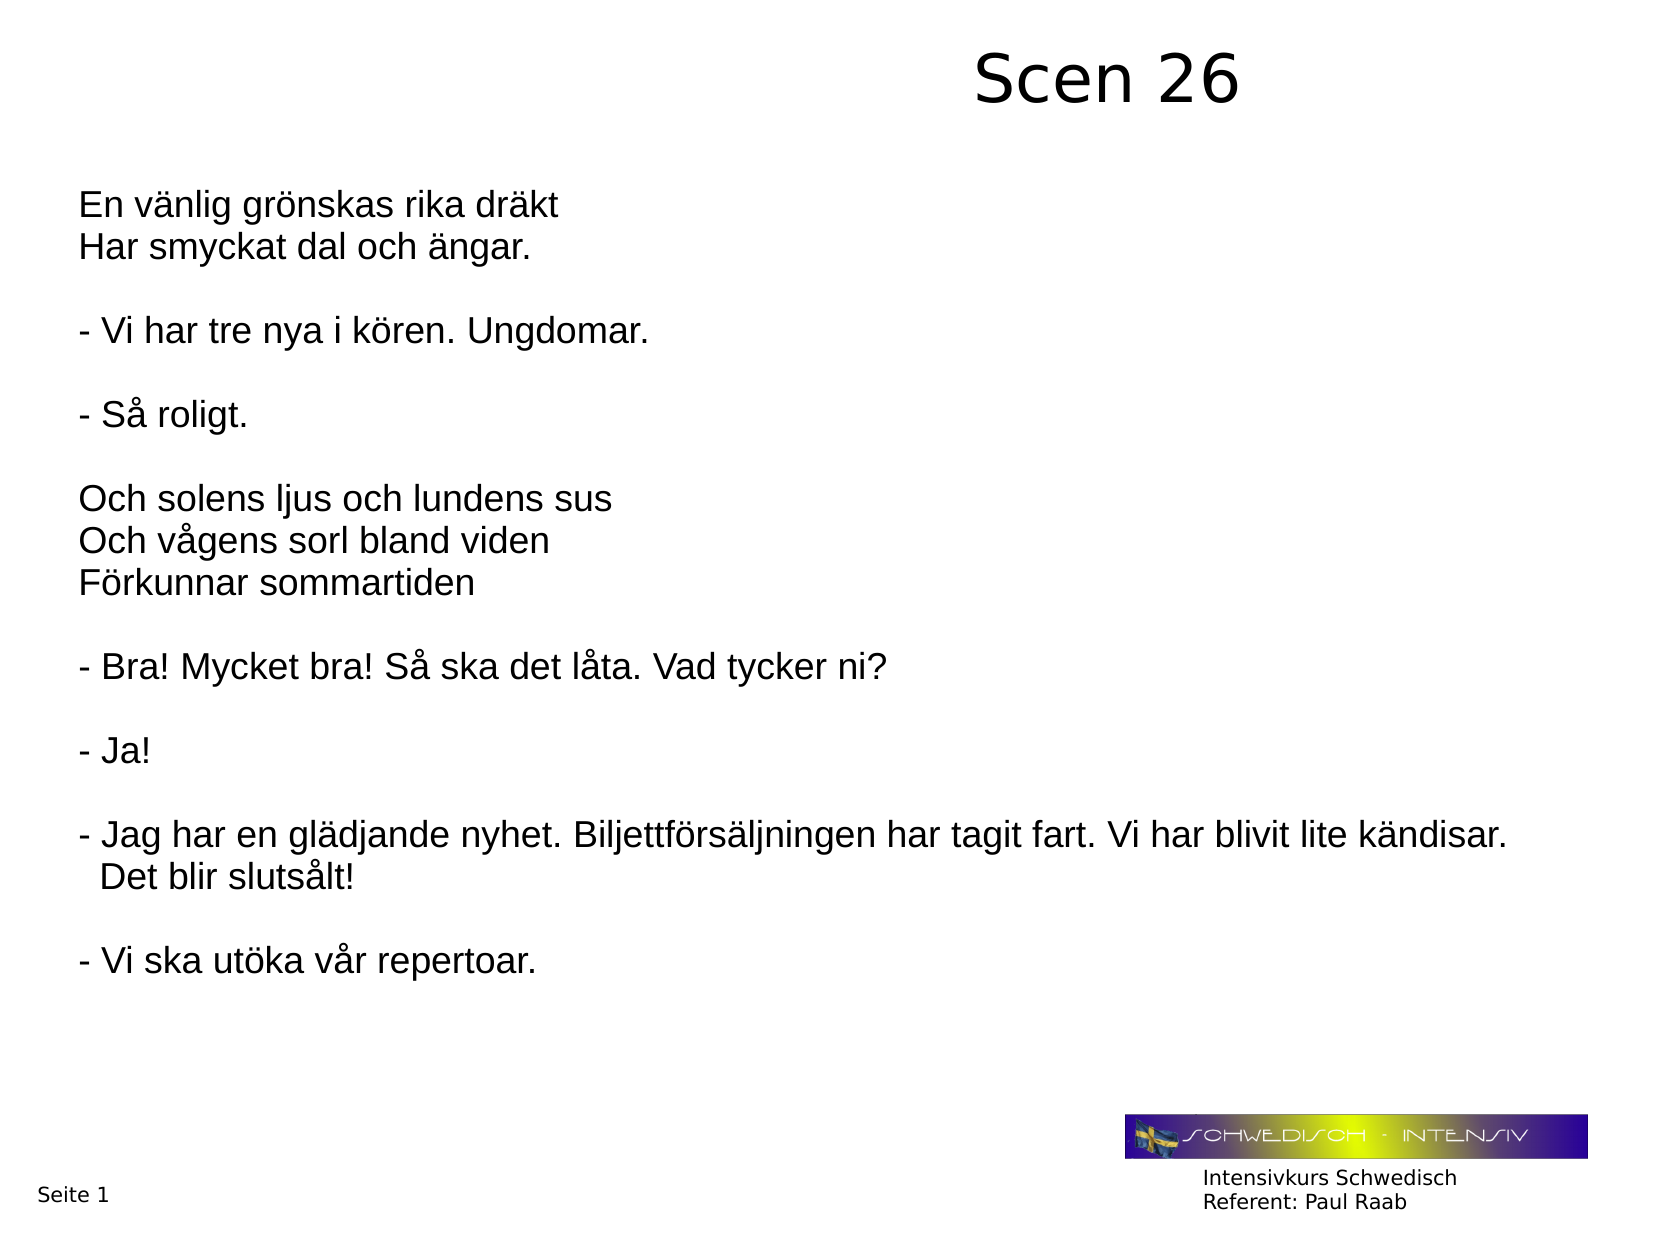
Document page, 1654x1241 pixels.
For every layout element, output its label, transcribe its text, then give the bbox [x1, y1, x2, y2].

text_box En vänlig grönskas rika dräkt Har smyckat dal och ängar. - Vi har tre nya i kören. Ungdomar. - Så roligt. Och solens ljus och lundens sus Och vågens sorl bland viden Förkunnar sommartiden - Bra! Mycket bra! Så ska det låta. Vad tycker ni? - Ja! - Jag har en glädjande nyhet. Biljettförsäljningen har tagit fart. Vi har blivit lite kändisar. Det blir slutsålt! - Vi ska utöka vår repertoar. [63, 176, 1599, 1032]
text_box Scen 26 [937, 32, 1273, 126]
picture [1125, 1114, 1588, 1159]
